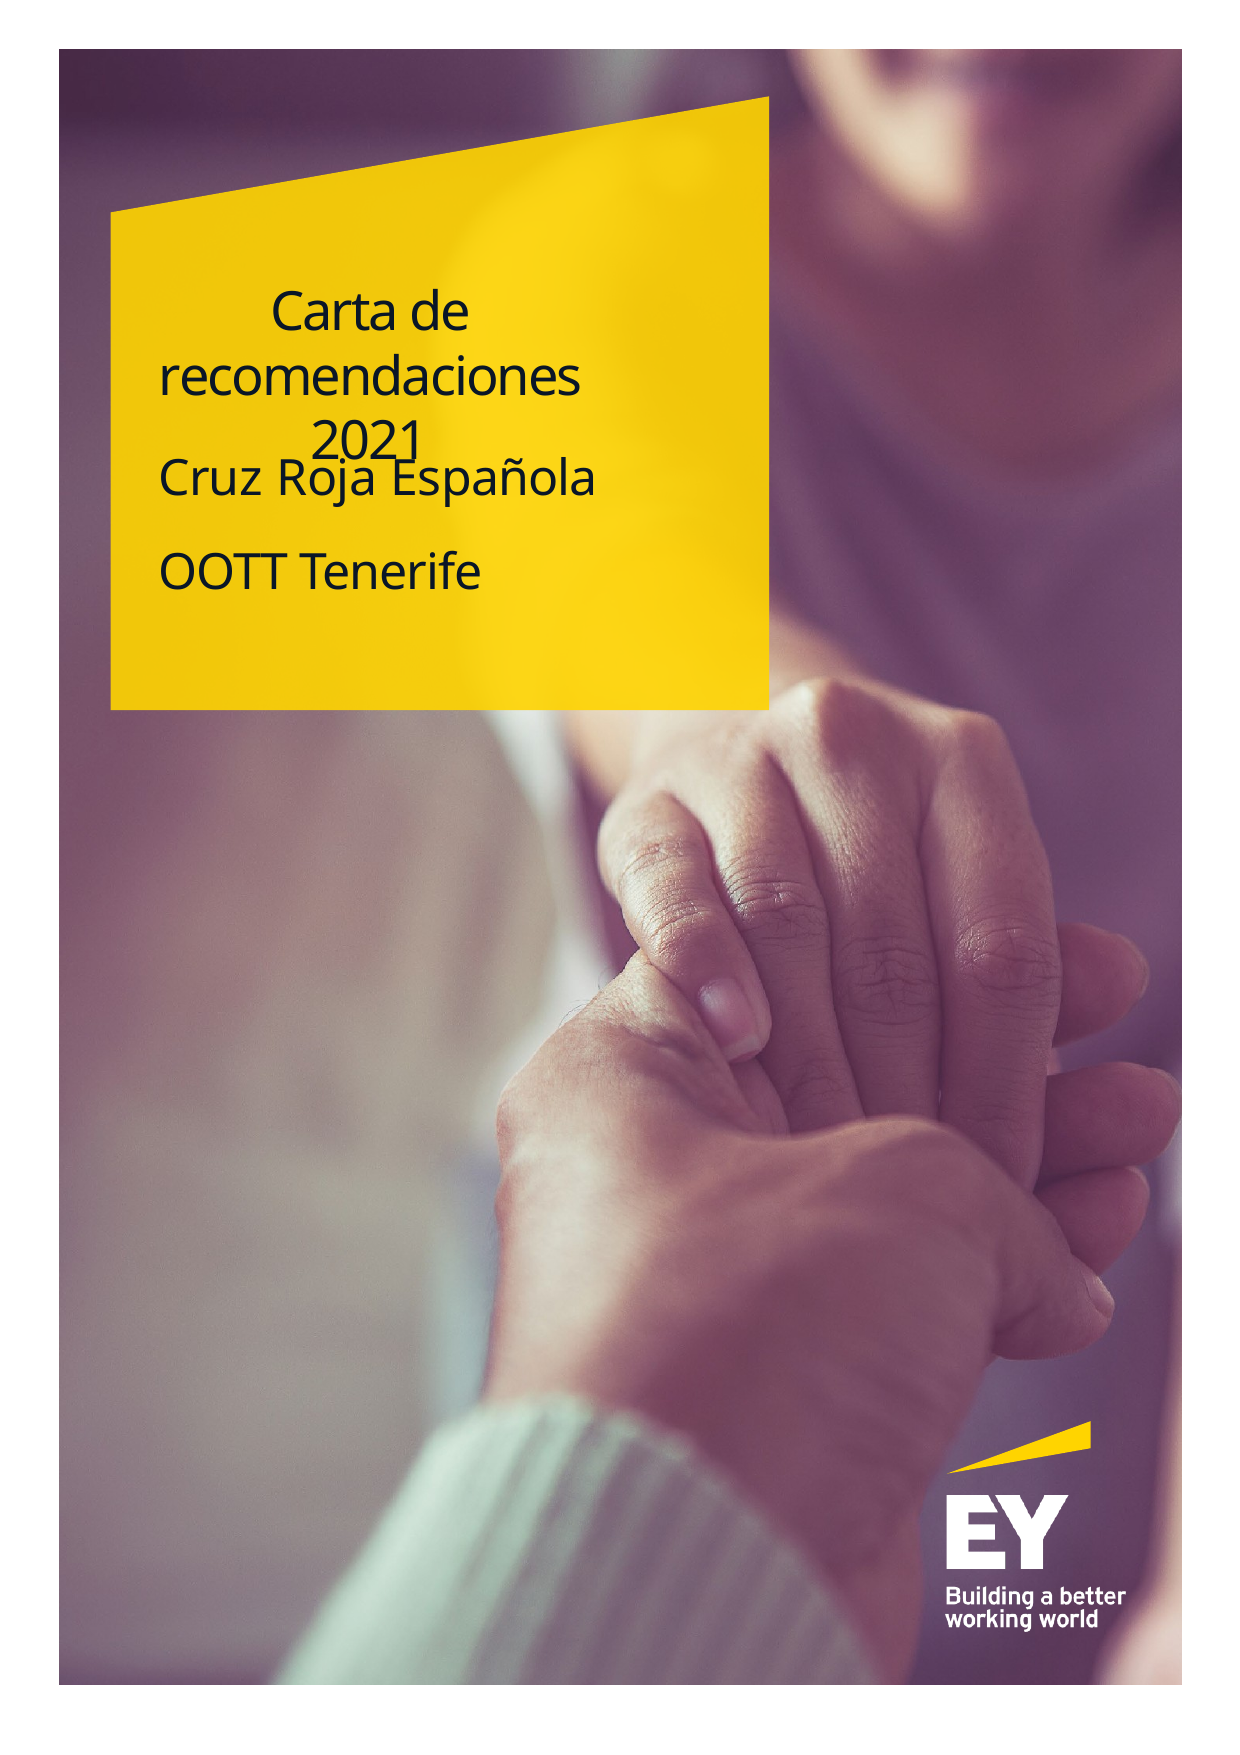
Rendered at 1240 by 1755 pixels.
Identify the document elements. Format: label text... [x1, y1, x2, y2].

text_box [946, 1421, 1091, 1474]
text_box Cruz Roja Española OOTT Tenerife [156, 413, 639, 601]
text_box [110, 96, 770, 711]
picture [59, 49, 1182, 1685]
title Carta de recomendaciones 2021 [156, 270, 711, 408]
